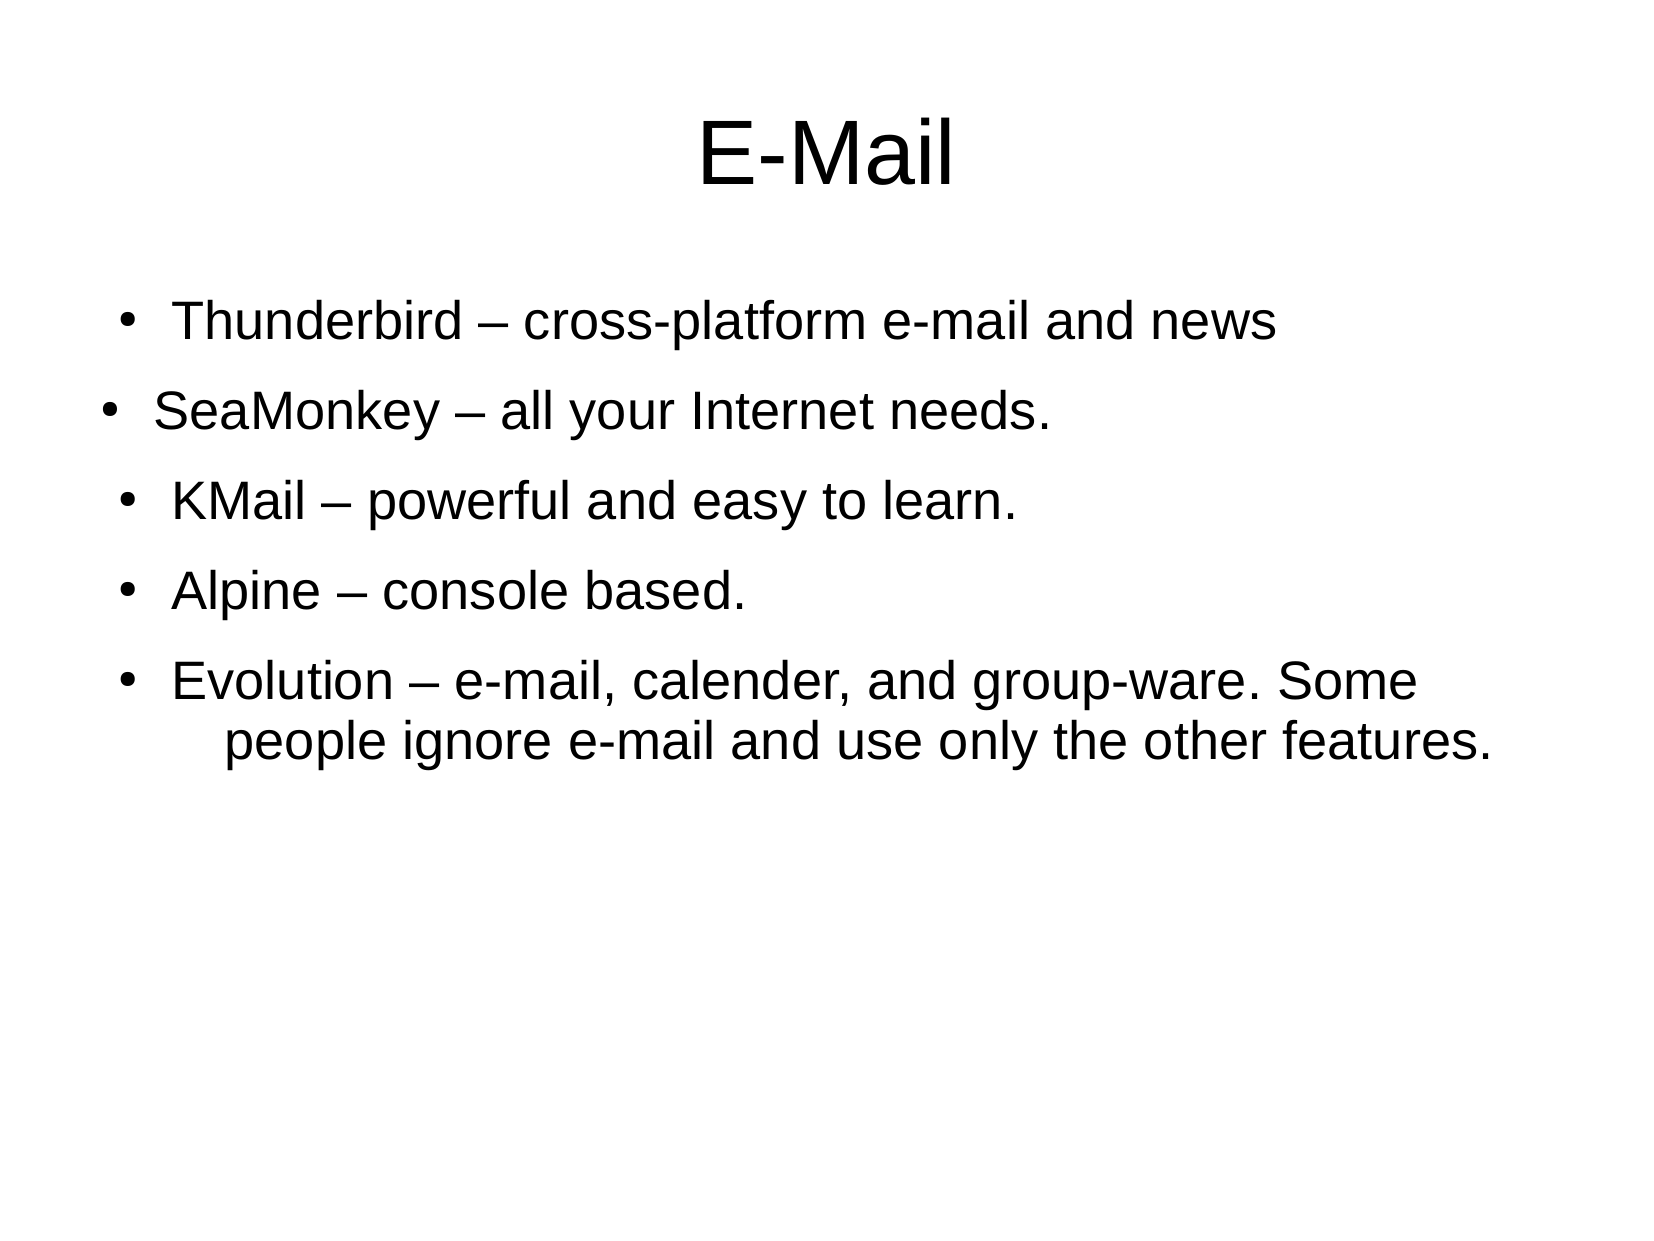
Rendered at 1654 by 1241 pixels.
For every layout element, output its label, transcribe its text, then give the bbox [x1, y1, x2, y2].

title E-Mail [82, 56, 1571, 250]
list Thunderbird – cross-platform e-mail and news SeaMonkey – all your Internet needs. KMail – powerful and easy to learn. Alpine – console based. Evolution – e-mail, calender, and group-ware. Some people ignore e-mail and use only the other features. [82, 290, 1571, 1094]
